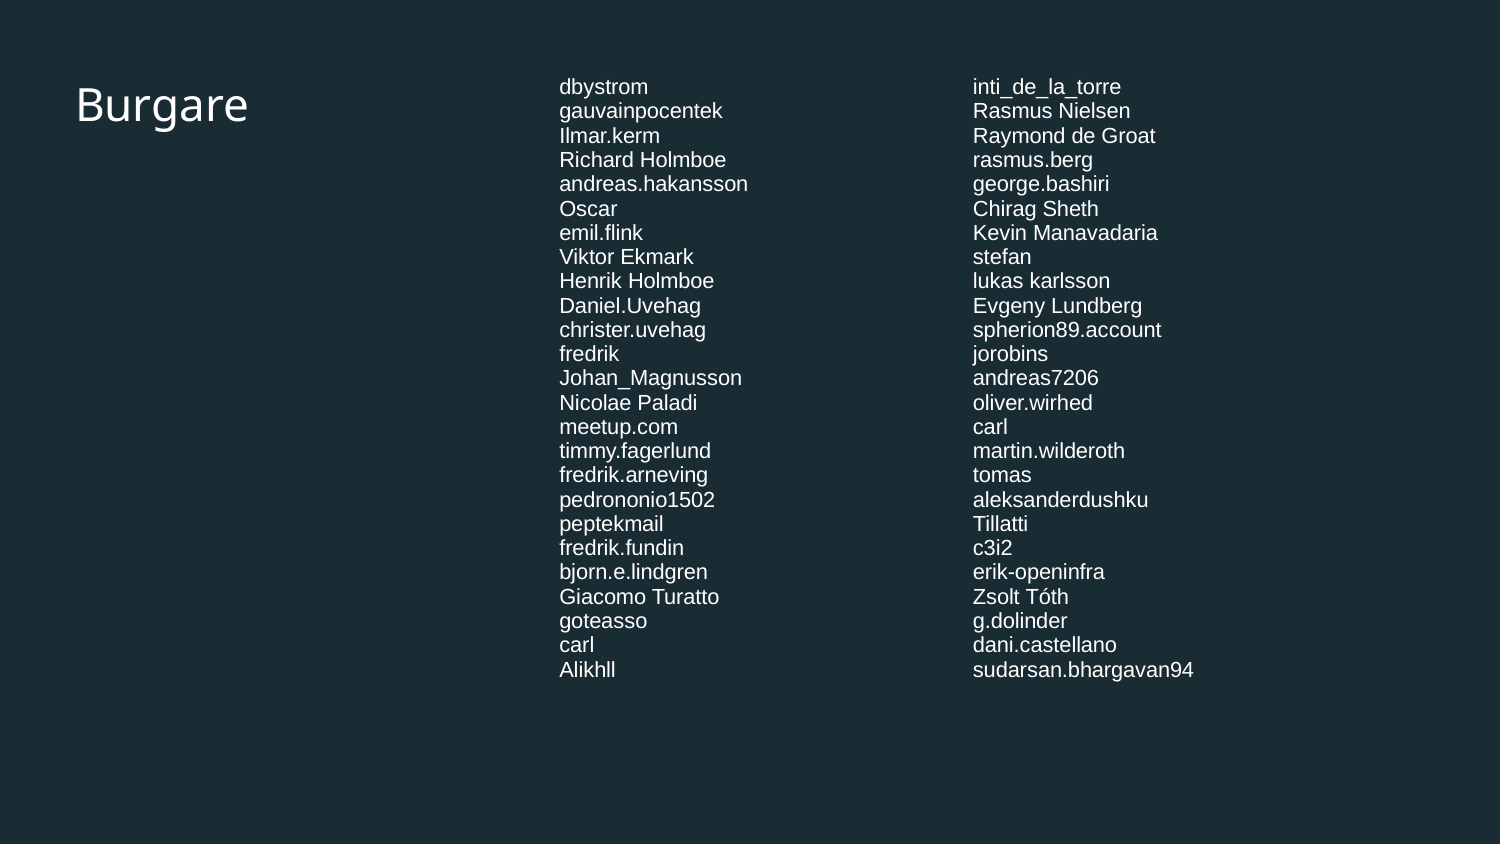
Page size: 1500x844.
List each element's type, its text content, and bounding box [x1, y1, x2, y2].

text_box inti_de_la_torre Rasmus Nielsen Raymond de Groat rasmus.berg george.bashiri Chirag Sheth Kevin Manavadaria stefan lukas karlsson Evgeny Lundberg spherion89.account jorobins andreas7206 oliver.wirhed carl martin.wilderoth tomas aleksanderdushku Tillatti c3i2 erik-openinfra Zsolt Tóth g.dolinder dani.castellano sudarsan.bhargavan94 [958, 67, 1304, 844]
text_box dbystrom gauvainpocentek Ilmar.kerm Richard Holmboe andreas.hakansson Oscar emil.flink Viktor Ekmark Henrik Holmboe Daniel.Uvehag christer.uvehag fredrik Johan_Magnusson Nicolae Paladi meetup.com timmy.fagerlund fredrik.arneving pedrononio1502 peptekmail fredrik.fundin bjorn.e.lindgren Giacomo Turatto goteasso carl Alikhll [544, 67, 891, 844]
title Burgare [75, 33, 1425, 175]
